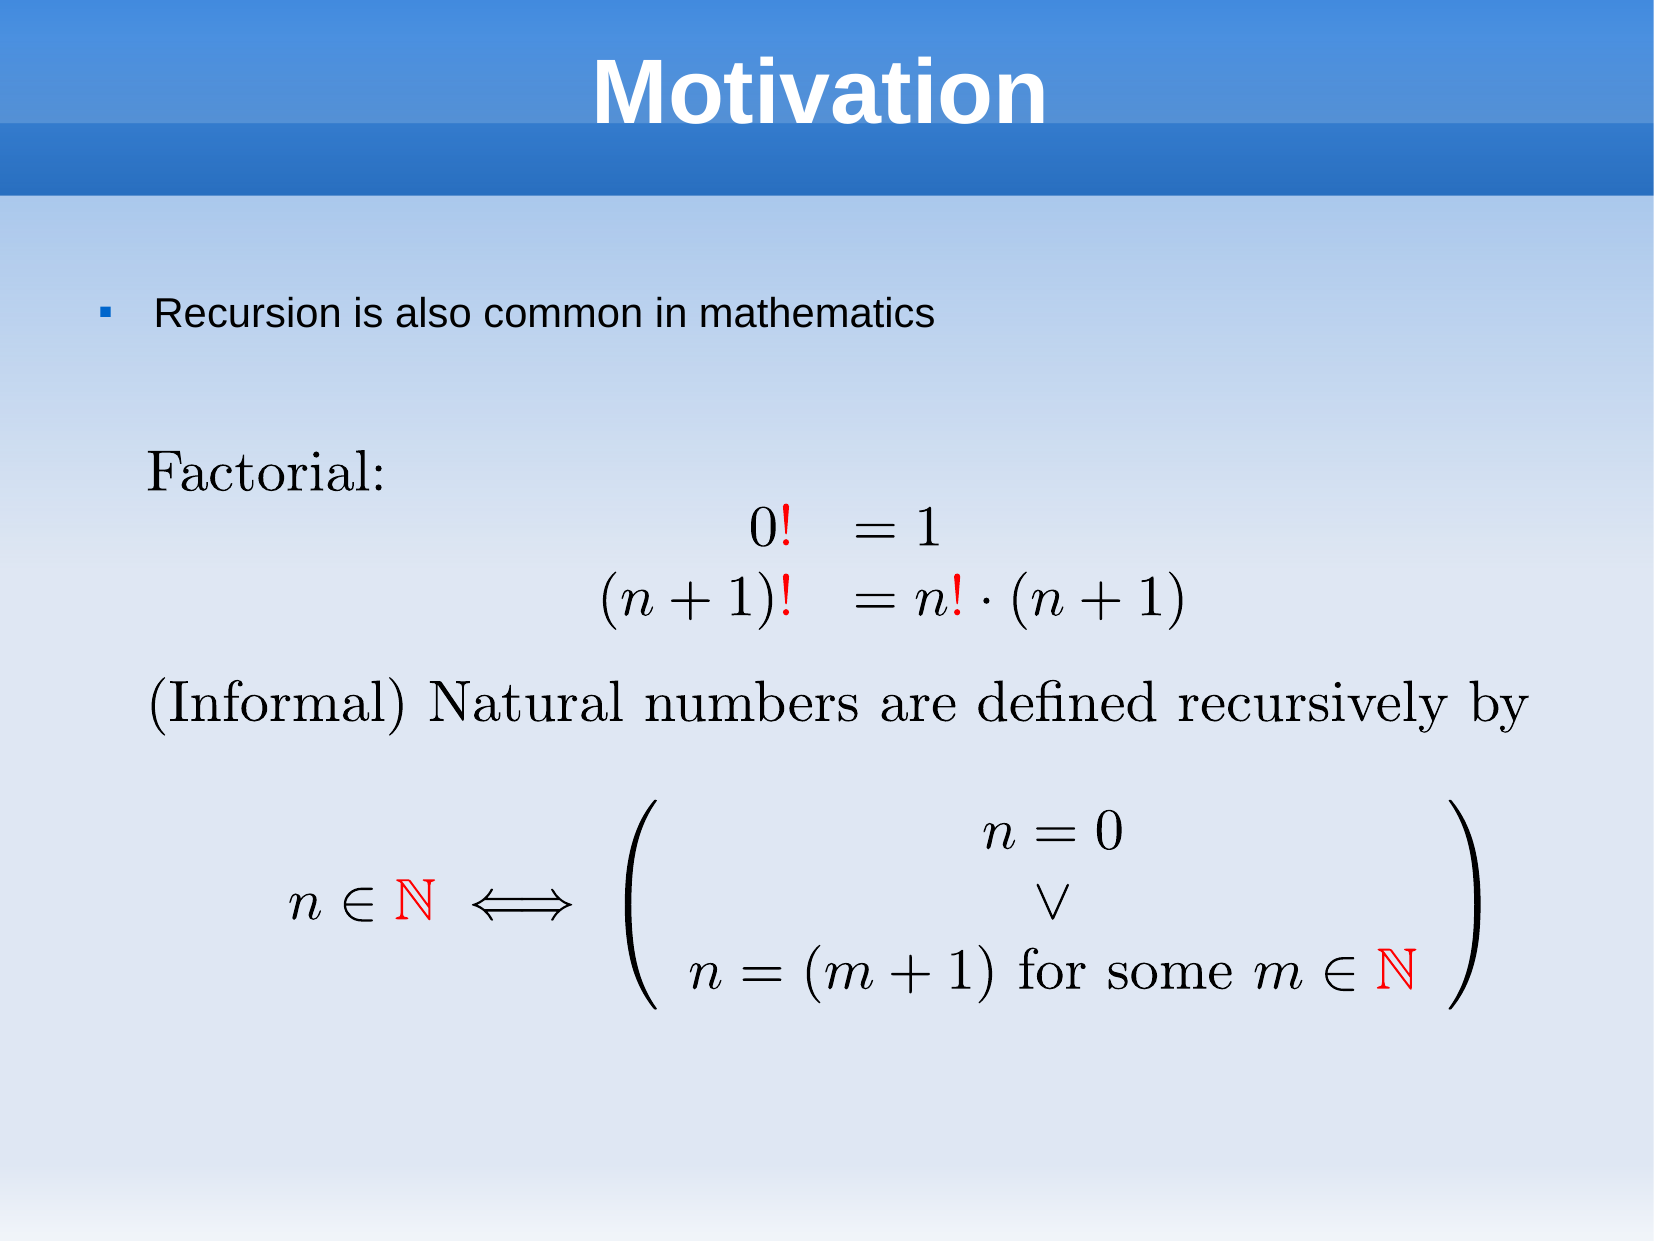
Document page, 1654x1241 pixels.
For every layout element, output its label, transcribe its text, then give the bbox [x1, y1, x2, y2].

picture [0, 0, 1654, 1241]
list Recursion is also common in mathematics [82, 290, 1571, 1109]
title Motivation [76, 0, 1565, 188]
